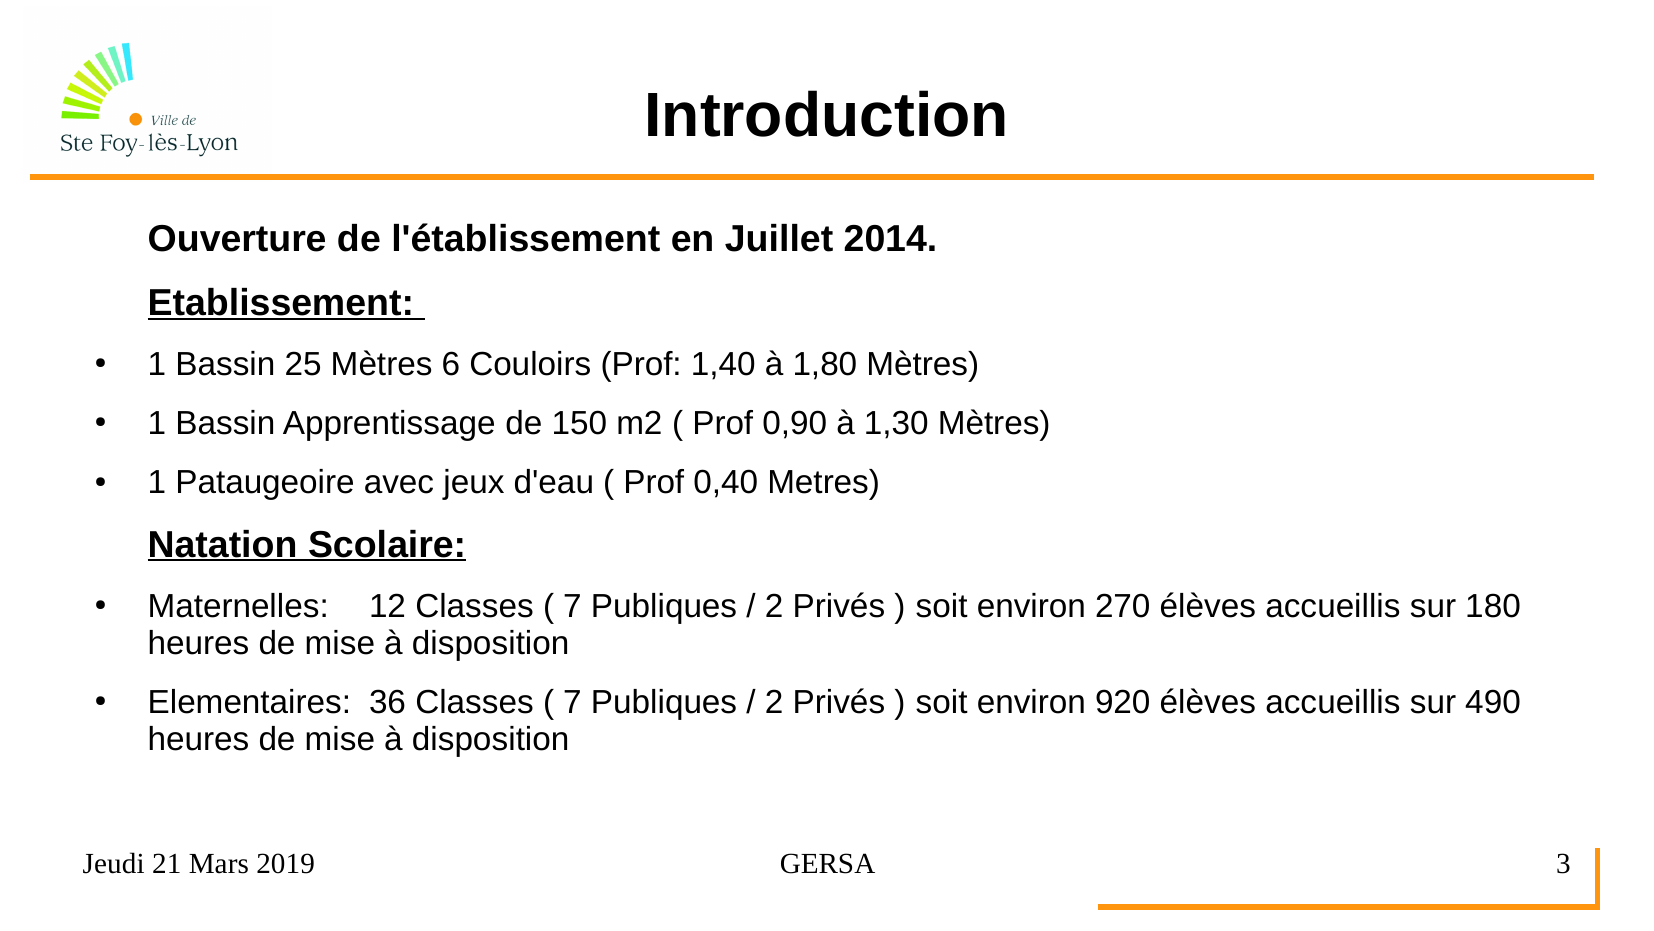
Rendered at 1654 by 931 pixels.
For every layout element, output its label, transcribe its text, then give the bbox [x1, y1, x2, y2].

picture [23, 6, 272, 182]
list Ouverture de l'établissement en Juillet 2014. Etablissement: 1 Bassin 25 Mètres 6 Couloirs (Prof: 1,40 à 1,80 Mètres) 1 Bassin Apprentissage de 150 m2 ( Prof 0,90 à 1,30 Mètres) 1 Pataugeoire avec jeux d'eau ( Prof 0,40 Metres) Natation Scolaire: Maternelles: 12 Classes ( 7 Publiques / 2 Privés ) soit environ 270 élèves accueillis sur 180 heures de mise à disposition Elementaires: 36 Classes ( 7 Publiques / 2 Privés ) soit environ 920 élèves accueillis sur 490 heures de mise à disposition [76, 217, 1565, 798]
title Introduction [82, 37, 1571, 193]
